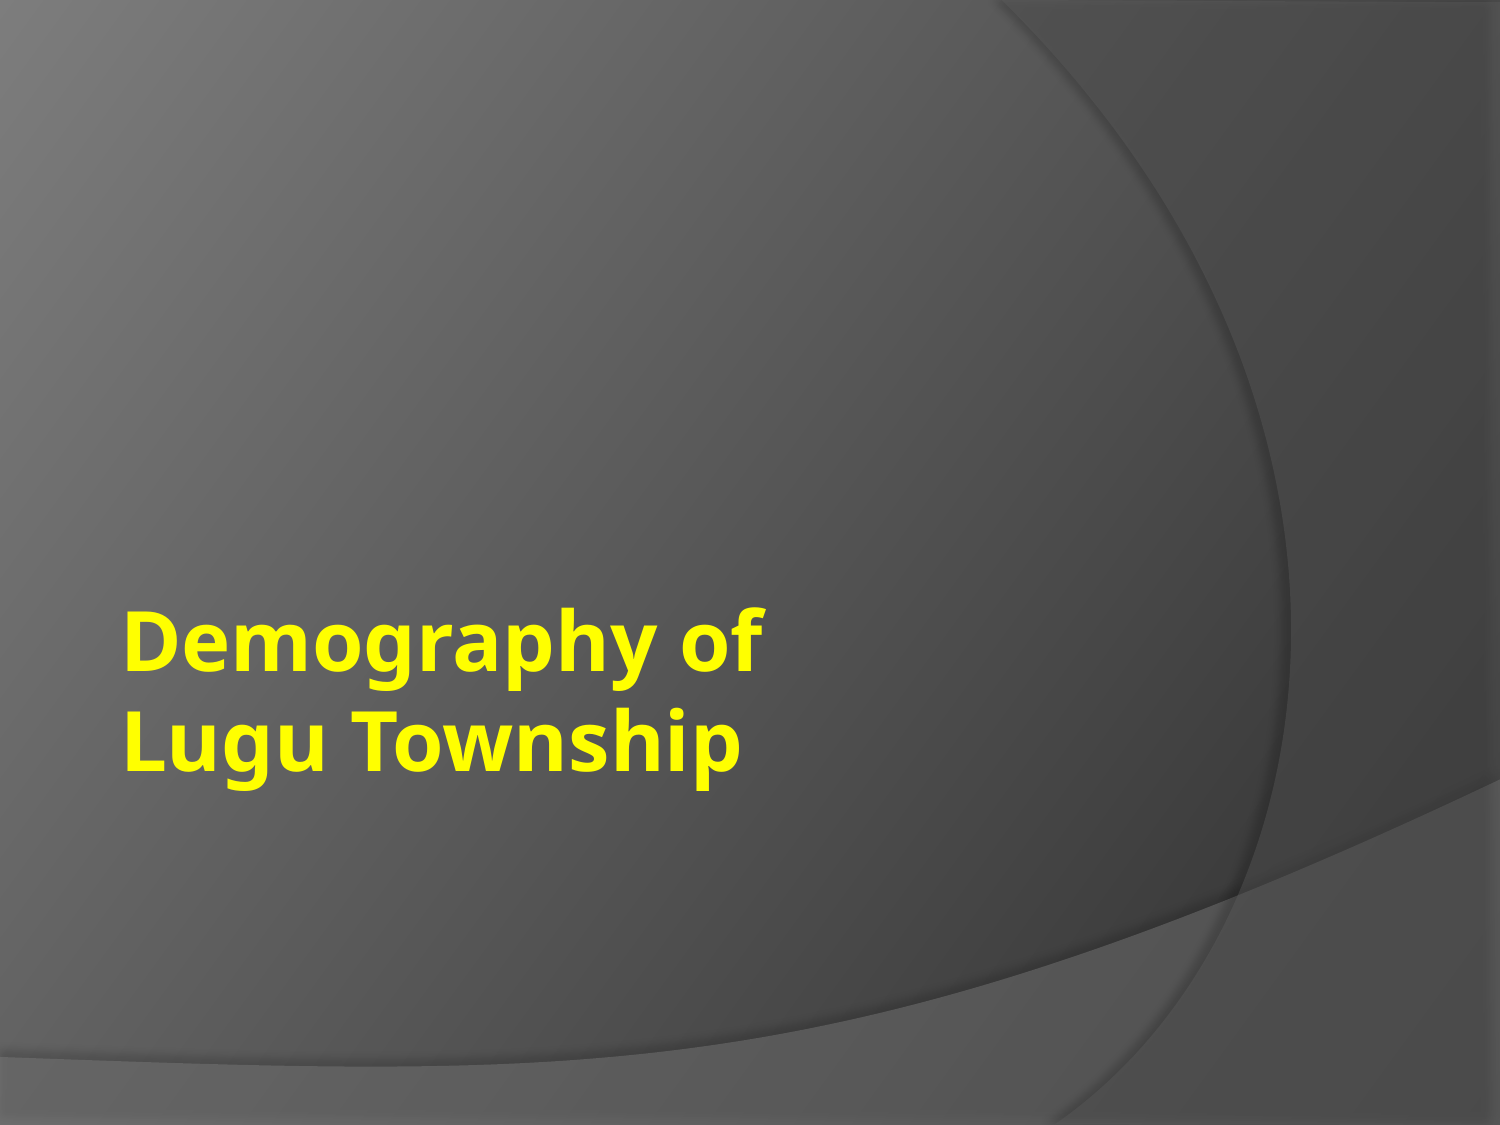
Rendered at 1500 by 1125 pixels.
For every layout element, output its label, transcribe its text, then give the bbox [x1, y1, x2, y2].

title Demography of Lugu Township [112, 587, 1200, 888]
